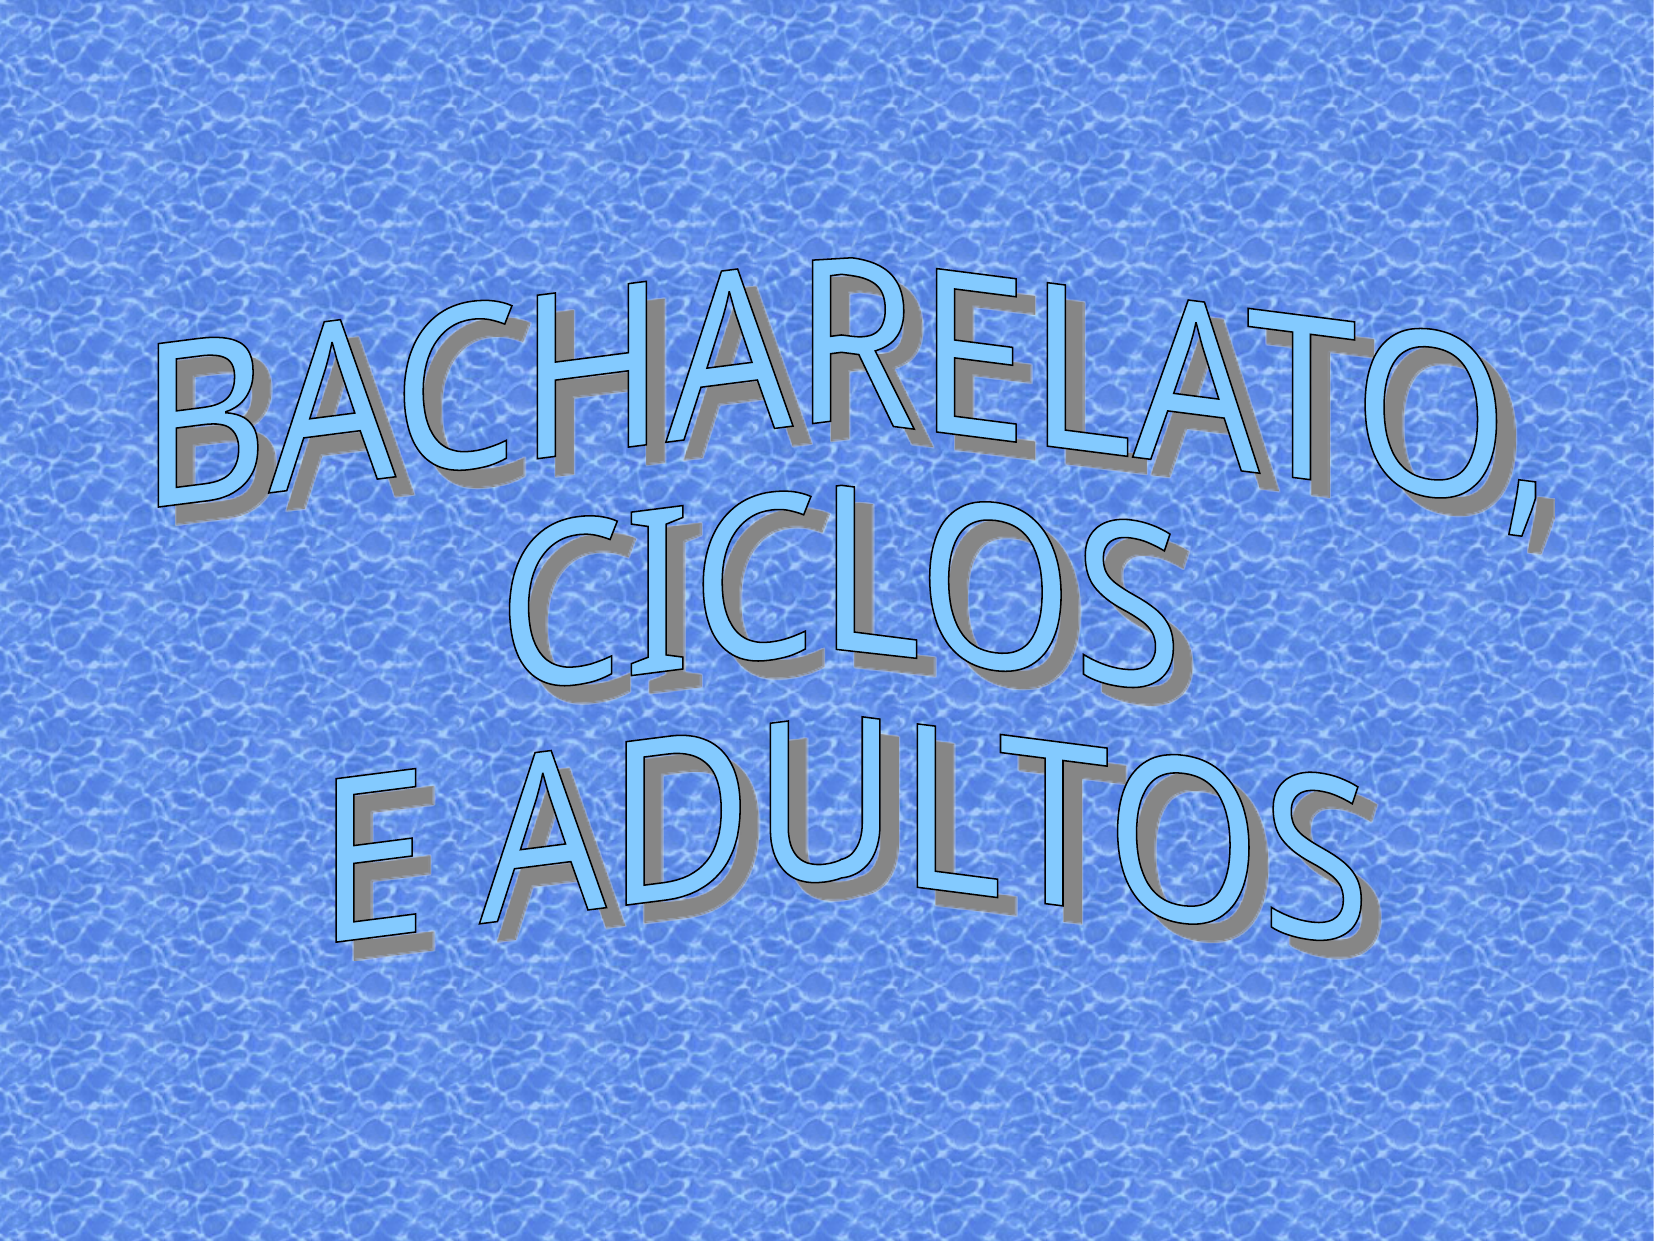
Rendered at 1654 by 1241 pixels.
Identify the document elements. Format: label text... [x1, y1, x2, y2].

text_box BACHARELATO, CICLOS E ADULTOS [336, 768, 416, 943]
picture [0, 0, 1654, 1241]
text_box BACHARELATO, CICLOS E ADULTOS [1248, 308, 1355, 480]
text_box BACHARELATO, CICLOS E ADULTOS [665, 268, 794, 443]
text_box BACHARELATO, CICLOS E ADULTOS [1047, 282, 1128, 457]
text_box BACHARELATO, CICLOS E ADULTOS [936, 268, 1017, 443]
text_box BACHARELATO, CICLOS E ADULTOS [1365, 328, 1497, 498]
text_box BACHARELATO, CICLOS E ADULTOS [158, 337, 258, 508]
text_box BACHARELATO, CICLOS E ADULTOS [1083, 519, 1174, 688]
text_box BACHARELATO, CICLOS E ADULTOS [626, 735, 741, 906]
text_box BACHARELATO, CICLOS E ADULTOS [1508, 479, 1536, 537]
text_box BACHARELATO, CICLOS E ADULTOS [509, 515, 618, 686]
text_box BACHARELATO, CICLOS E ADULTOS [917, 723, 998, 898]
text_box BACHARELATO, CICLOS E ADULTOS [812, 257, 915, 430]
text_box BACHARELATO, CICLOS E ADULTOS [268, 319, 396, 493]
text_box BACHARELATO, CICLOS E ADULTOS [537, 281, 647, 459]
text_box BACHARELATO, CICLOS E ADULTOS [703, 491, 811, 662]
text_box BACHARELATO, CICLOS E ADULTOS [770, 716, 880, 883]
text_box BACHARELATO, CICLOS E ADULTOS [1000, 734, 1108, 906]
text_box BACHARELATO, CICLOS E ADULTOS [479, 750, 607, 924]
text_box BACHARELATO, CICLOS E ADULTOS [1132, 300, 1260, 474]
text_box BACHARELATO, CICLOS E ADULTOS [404, 300, 512, 471]
text_box BACHARELATO, CICLOS E ADULTOS [929, 501, 1062, 672]
text_box BACHARELATO, CICLOS E ADULTOS [1117, 754, 1250, 925]
text_box BACHARELATO, CICLOS E ADULTOS [836, 485, 917, 659]
text_box BACHARELATO, CICLOS E ADULTOS [631, 505, 683, 676]
text_box BACHARELATO, CICLOS E ADULTOS [1271, 772, 1362, 941]
